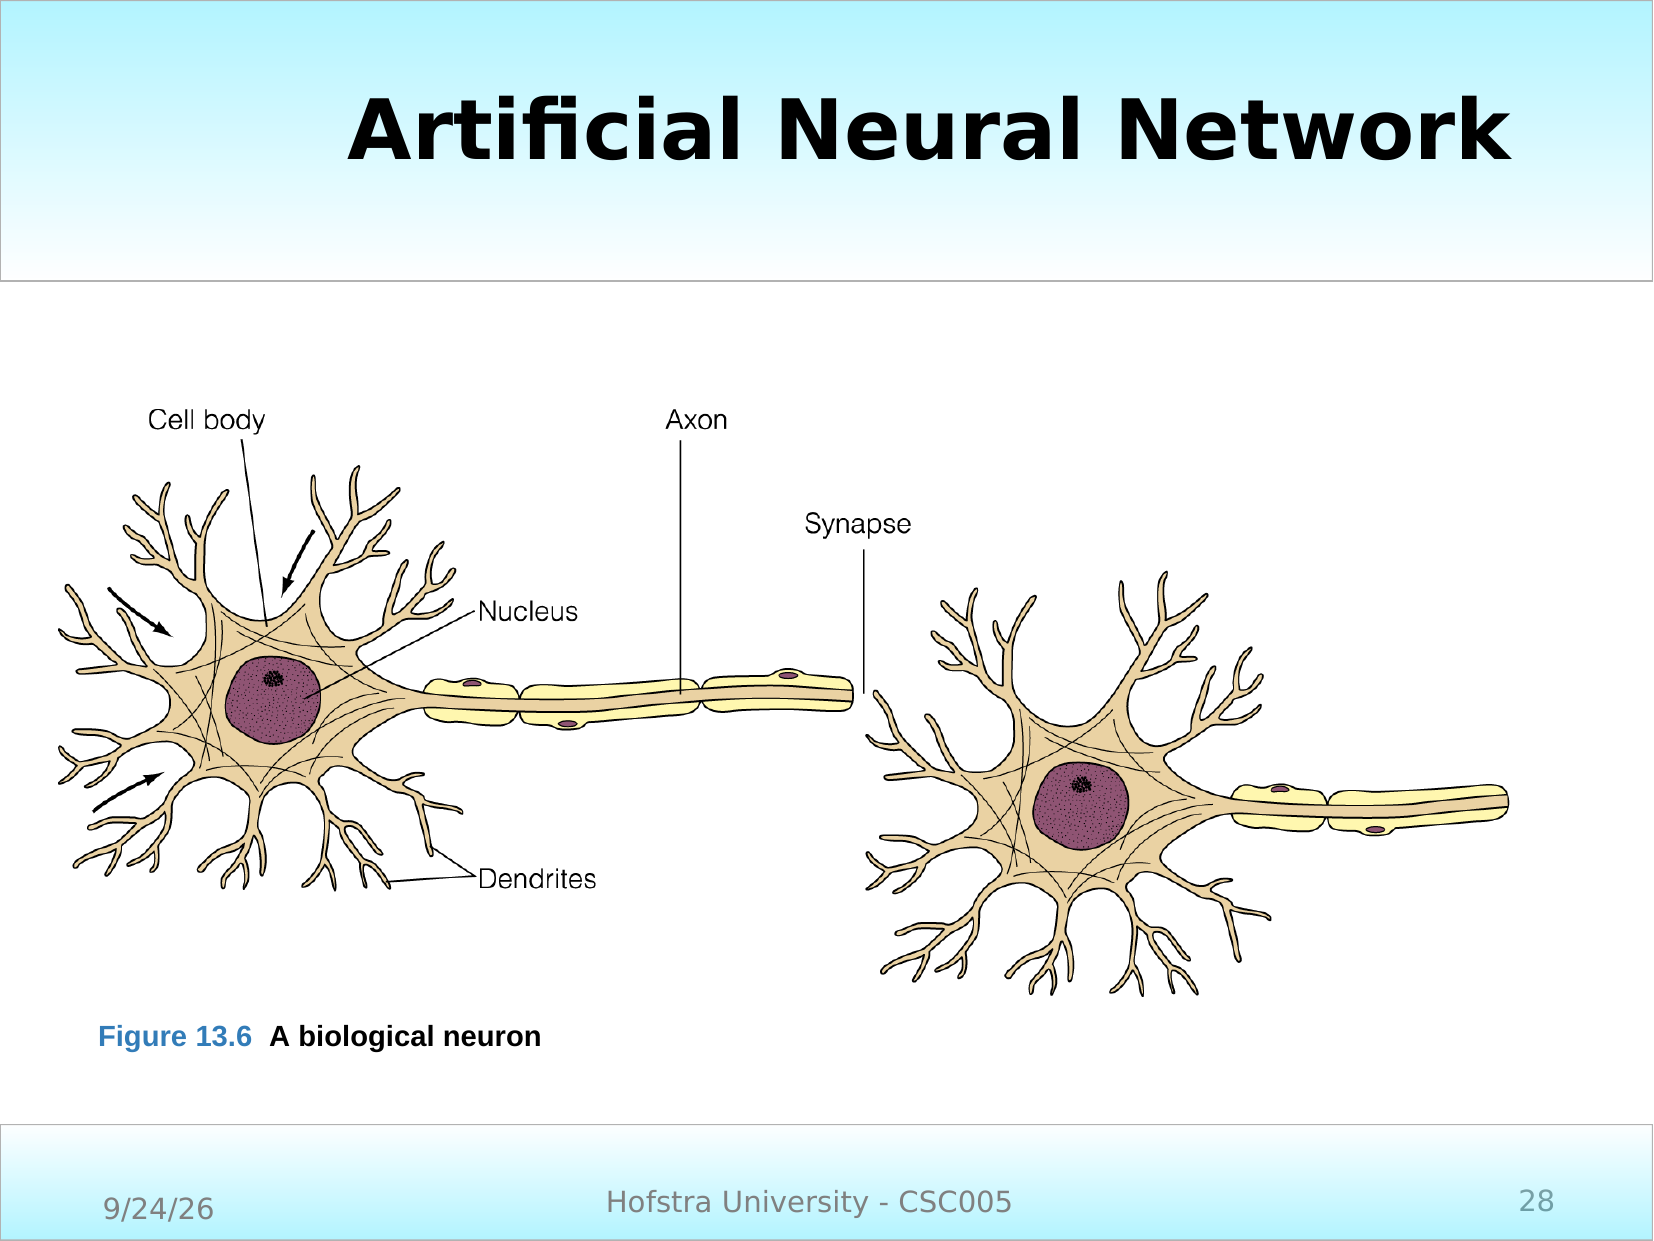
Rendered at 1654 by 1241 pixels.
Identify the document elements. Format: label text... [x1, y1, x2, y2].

picture [41, 385, 1612, 1013]
text_box Figure 13.6 A biological neuron [83, 1012, 938, 1094]
title Artificial Neural Network [247, 27, 1612, 235]
